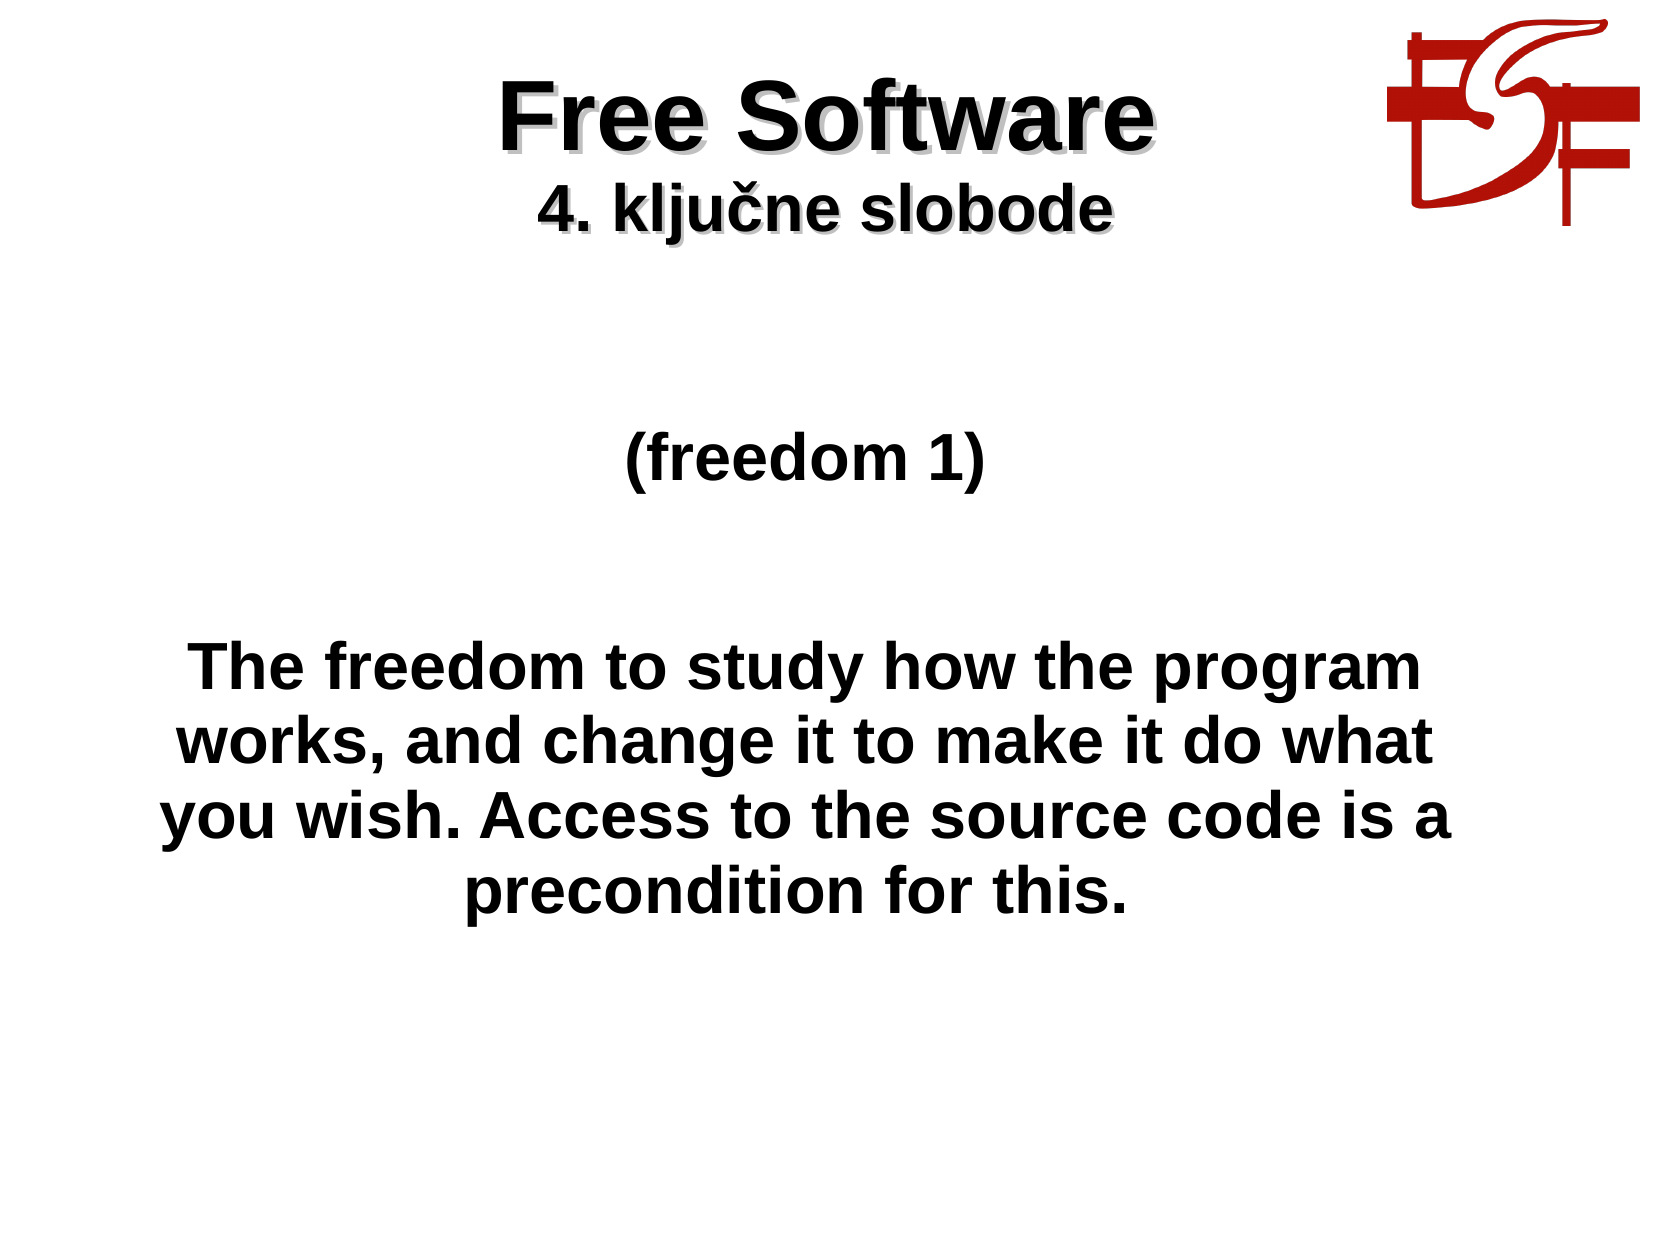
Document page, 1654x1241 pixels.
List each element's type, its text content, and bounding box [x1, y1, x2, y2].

list (freedom 1) The freedom to study how the program works, and change it to make it do what you wish. Access to the source code is a precondition for this. [80, 315, 1461, 1120]
picture [1387, 17, 1640, 226]
title Free Software 4. ključne slobode [82, 56, 1571, 250]
